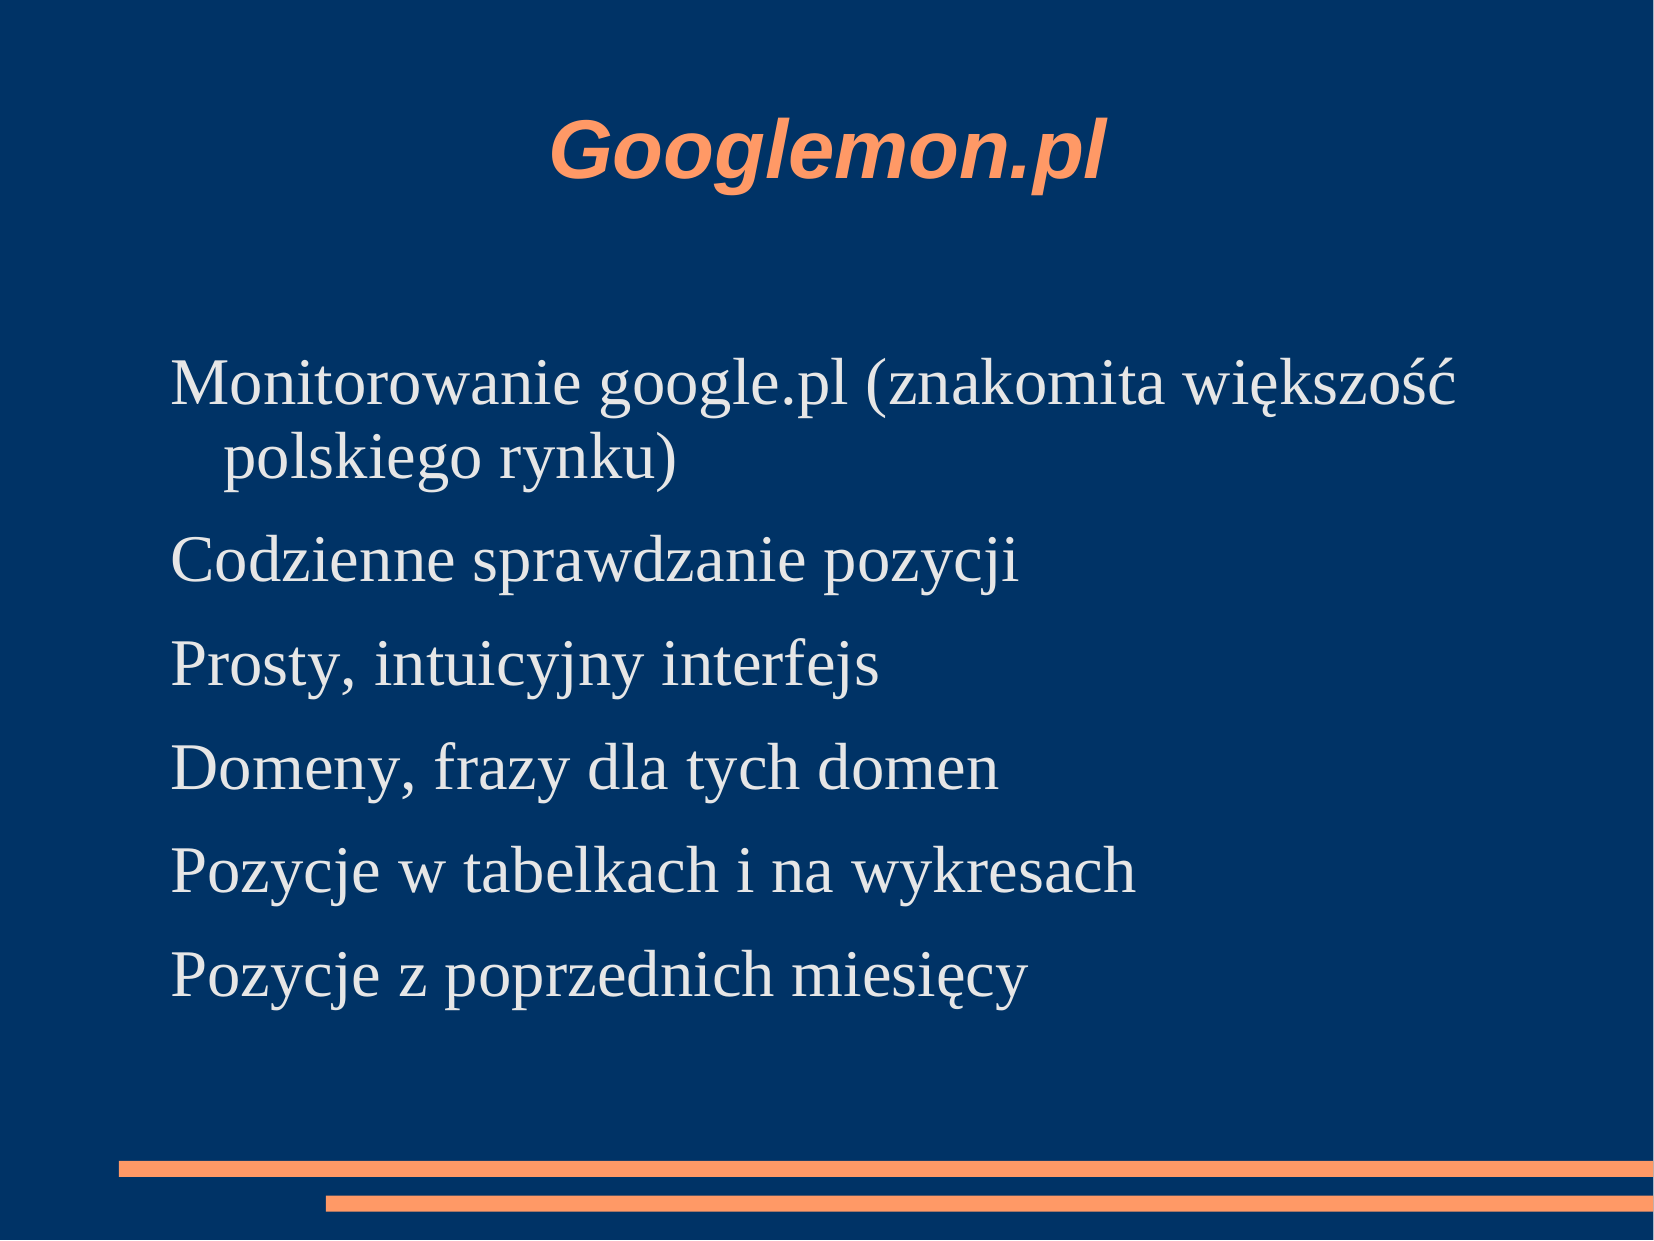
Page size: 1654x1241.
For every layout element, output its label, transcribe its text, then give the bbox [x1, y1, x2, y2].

list Monitorowanie google.pl (znakomita większość polskiego rynku) Codzienne sprawdzanie pozycji Prosty, intuicyjny interfejs Domeny, frazy dla tych domen Pozycje w tabelkach i na wykresach Pozycje z poprzednich miesięcy [152, 344, 1534, 1127]
title Googlemon.pl [121, 46, 1534, 254]
